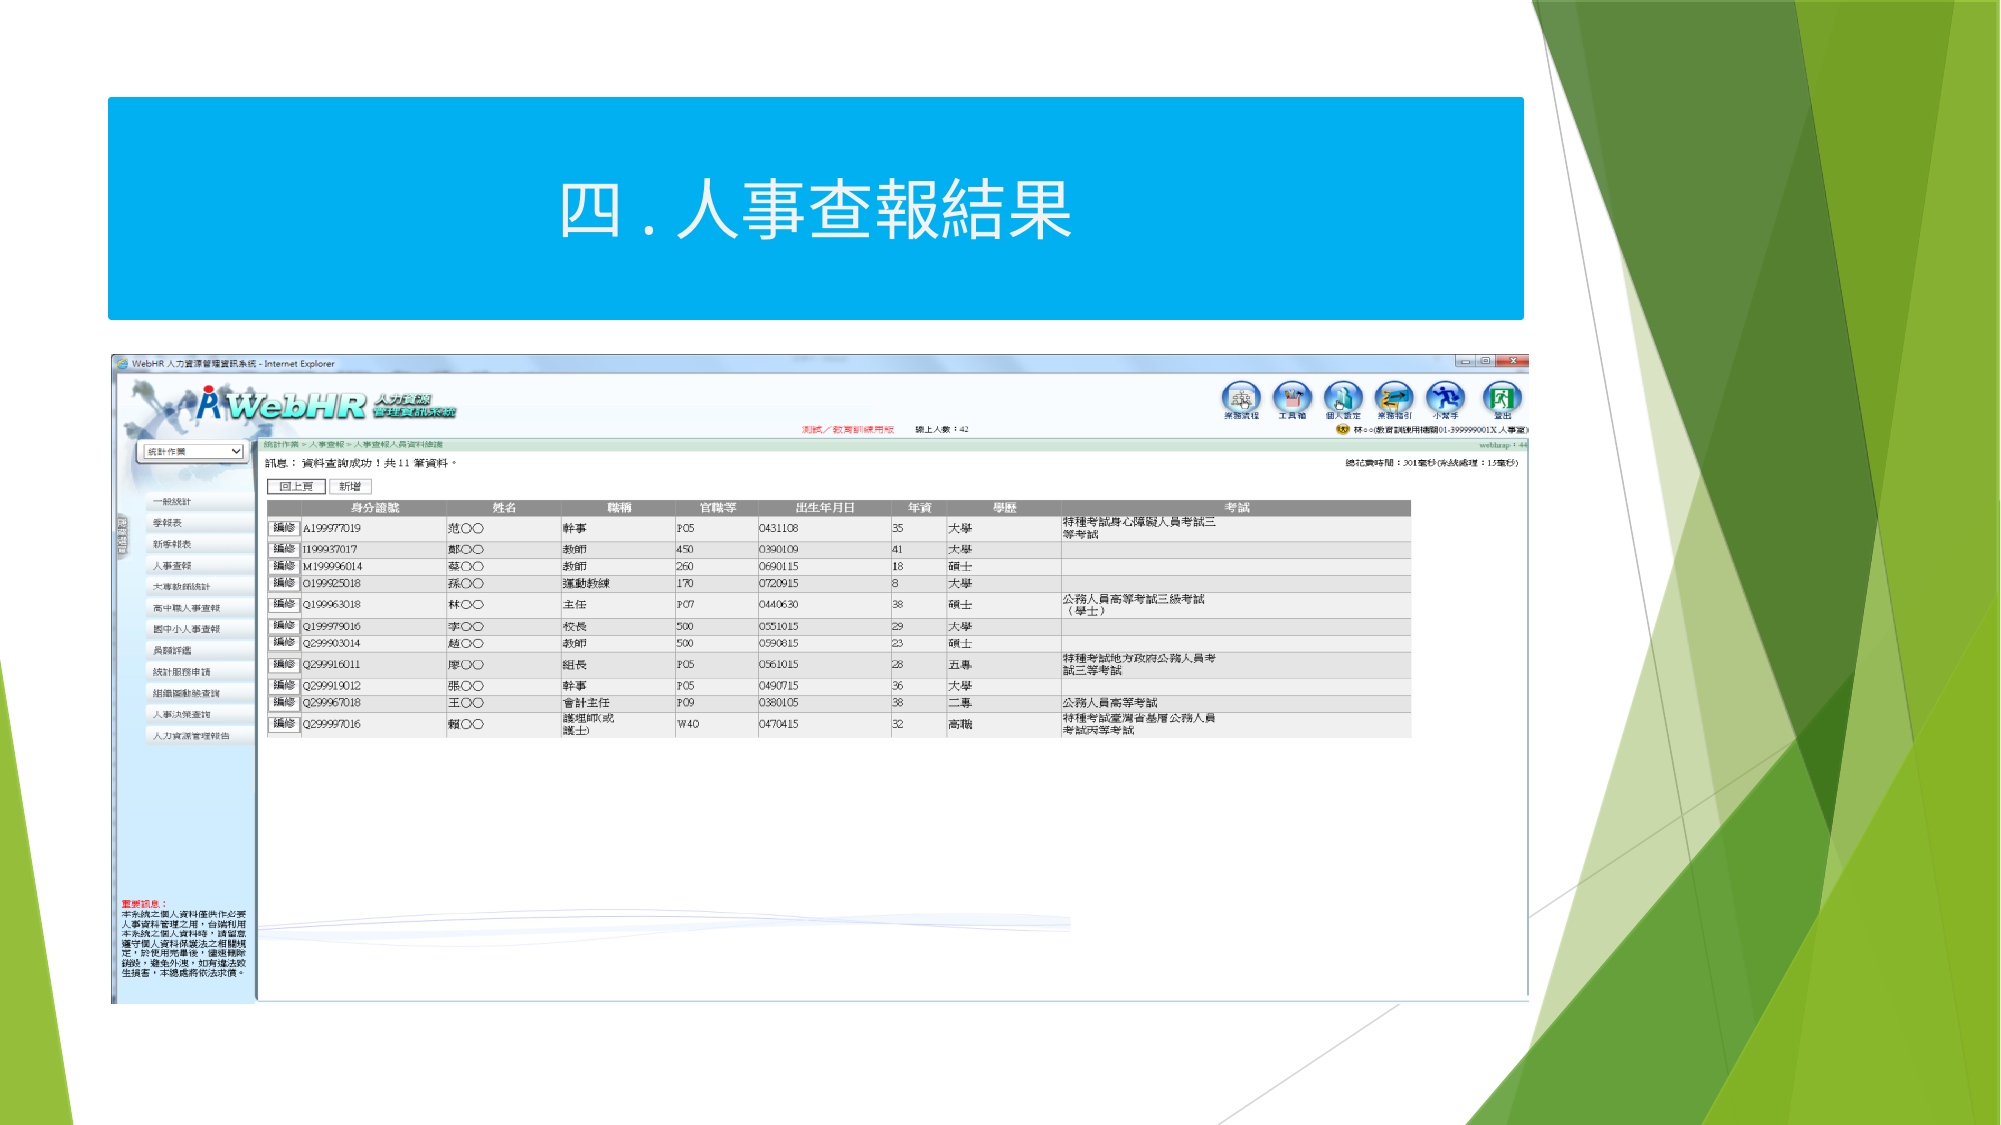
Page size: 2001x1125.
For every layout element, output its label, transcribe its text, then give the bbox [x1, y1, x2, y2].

title 四.人事查報結果 [111, 99, 1522, 317]
picture [111, 354, 1529, 1004]
